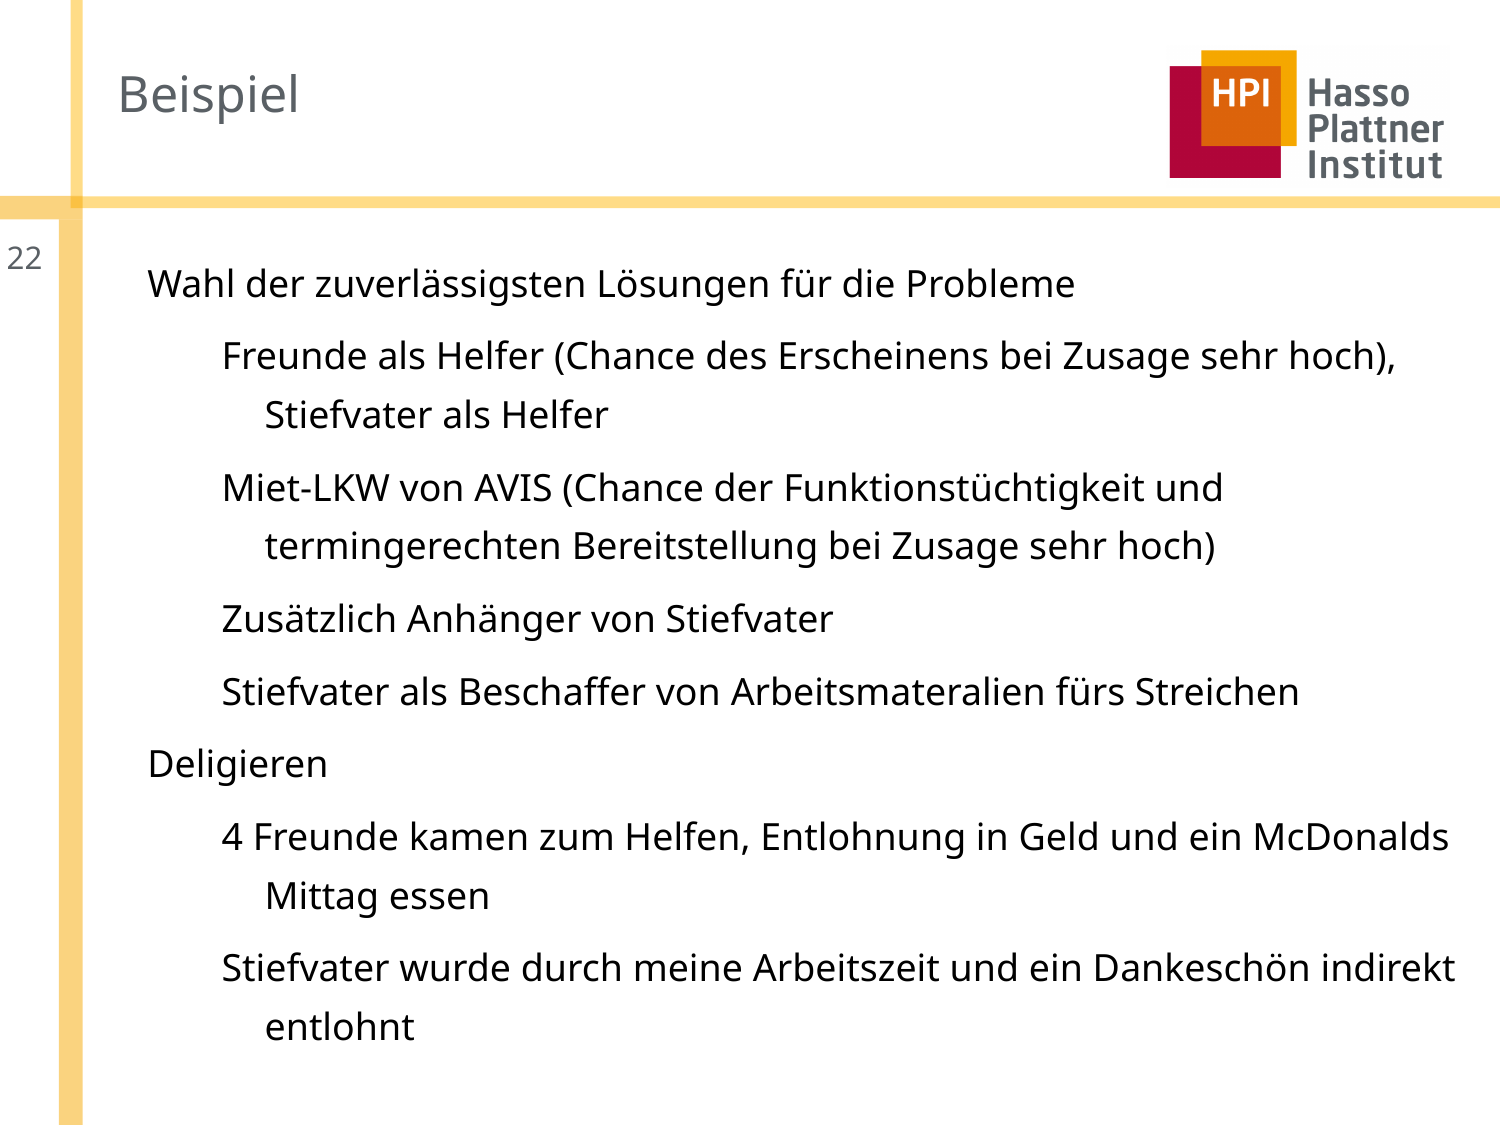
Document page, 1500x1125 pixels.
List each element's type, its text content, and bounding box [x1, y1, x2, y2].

list Wahl der zuverlässigsten Lösungen für die Probleme Freunde als Helfer (Chance des Erscheinens bei Zusage sehr hoch), Stiefvater als Helfer Miet-LKW von AVIS (Chance der Funktionstüchtigkeit und termingerechten Bereitstellung bei Zusage sehr hoch) Zusätzlich Anhänger von Stiefvater Stiefvater als Beschaffer von Arbeitsmateralien fürs Streichen Deligieren 4 Freunde kamen zum Helfen, Entlohnung in Geld und ein McDonalds Mittag essen Stiefvater wurde durch meine Arbeitszeit und ein Dankeschön indirekt entlohnt [117, 249, 1459, 979]
title Beispiel [117, 7, 1093, 179]
